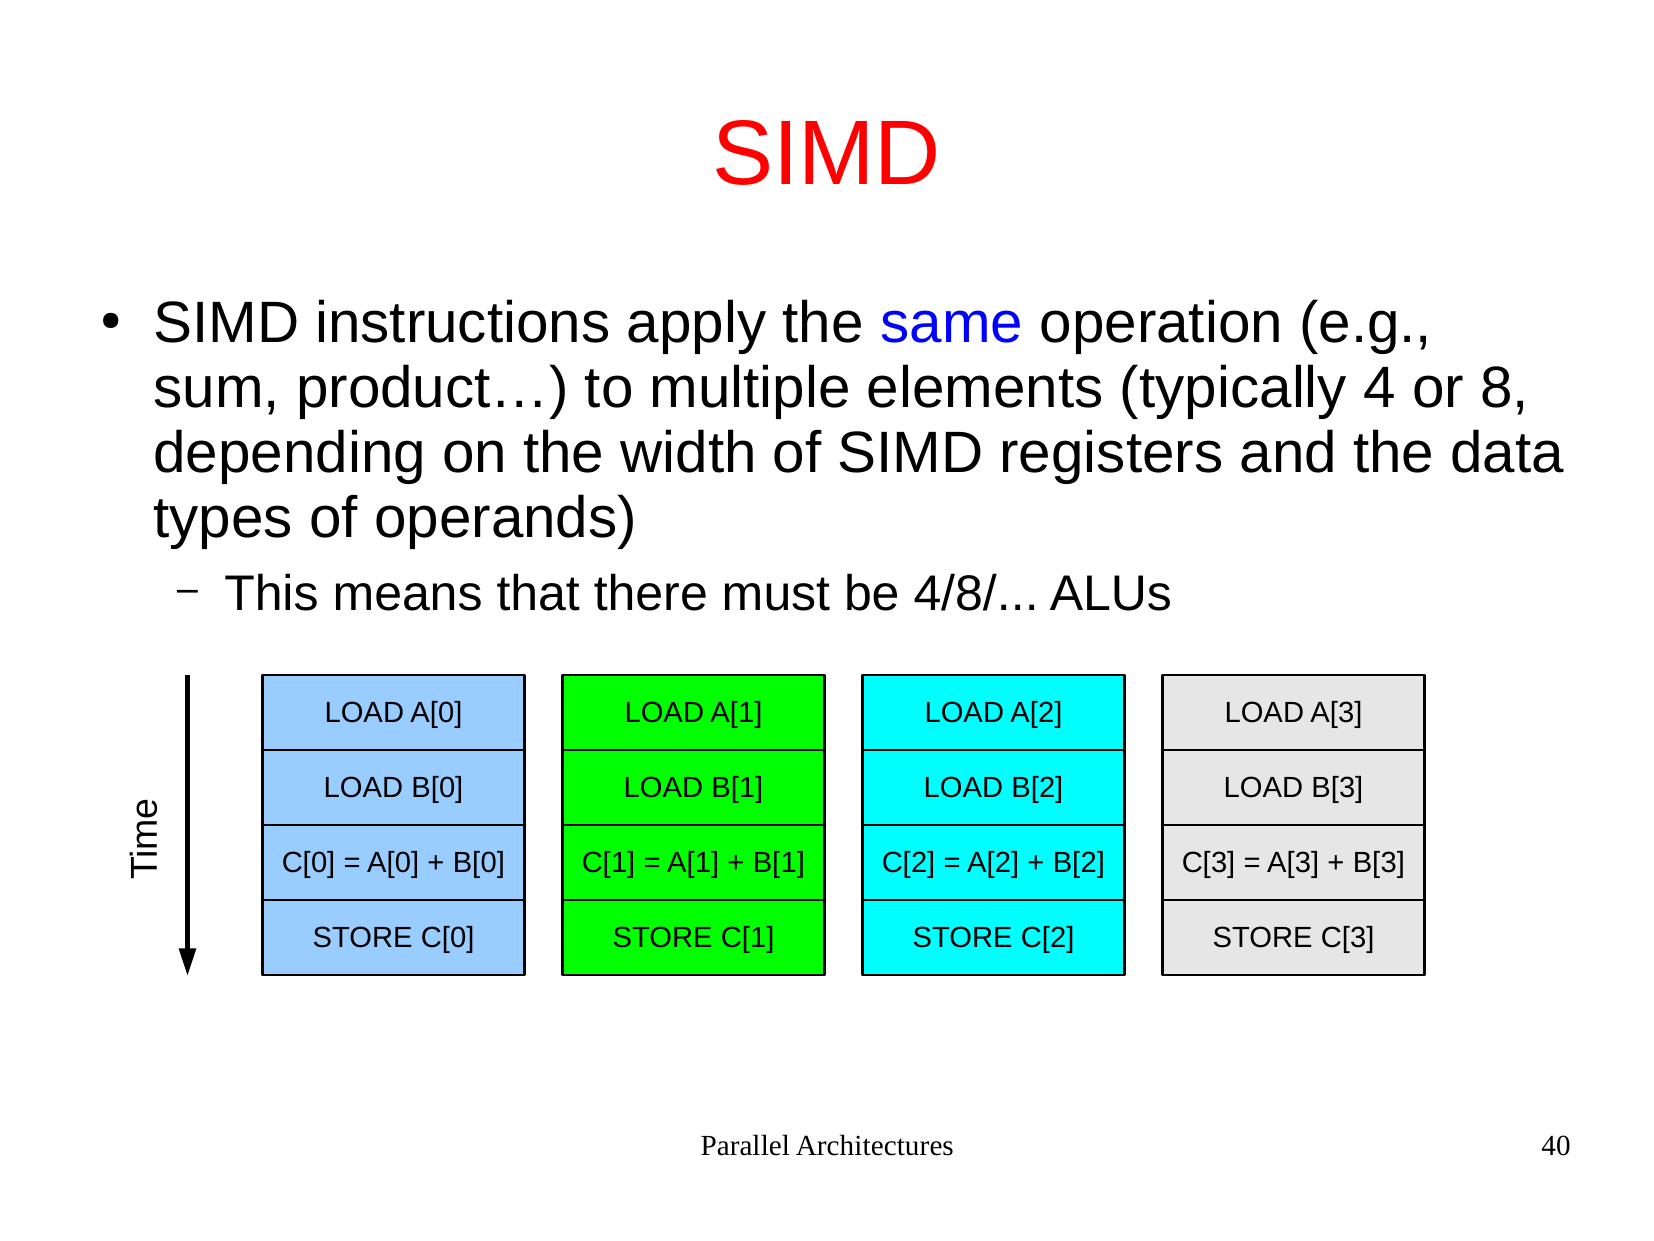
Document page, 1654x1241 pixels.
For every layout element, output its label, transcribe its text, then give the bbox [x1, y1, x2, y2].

text_box LOAD B[3] [1162, 750, 1425, 825]
text_box STORE C[3] [1162, 900, 1425, 976]
list SIMD instructions apply the same operation (e.g., sum, product…) to multiple elements (typically 4 or 8, depending on the width of SIMD registers and the data types of operands) This means that there must be 4/8/... ALUs [82, 290, 1571, 1109]
text_box LOAD B[0] [262, 750, 525, 825]
text_box LOAD B[2] [862, 750, 1125, 825]
text_box LOAD A[2] [862, 675, 1125, 750]
text_box C[0] = A[0] + B[0] [262, 825, 525, 900]
text_box LOAD A[3] [1162, 675, 1425, 750]
title SIMD [82, 49, 1571, 257]
text_box C[1] = A[1] + B[1] [562, 825, 825, 900]
text_box STORE C[0] [262, 900, 525, 976]
text_box LOAD A[0] [262, 675, 525, 750]
text_box STORE C[1] [562, 900, 825, 976]
text_box STORE C[2] [862, 900, 1125, 976]
text_box C[2] = A[2] + B[2] [862, 825, 1125, 900]
text_box LOAD A[1] [562, 675, 825, 750]
text_box LOAD B[1] [562, 750, 825, 825]
text_box Time [112, 780, 176, 898]
text_box C[3] = A[3] + B[3] [1162, 825, 1425, 900]
